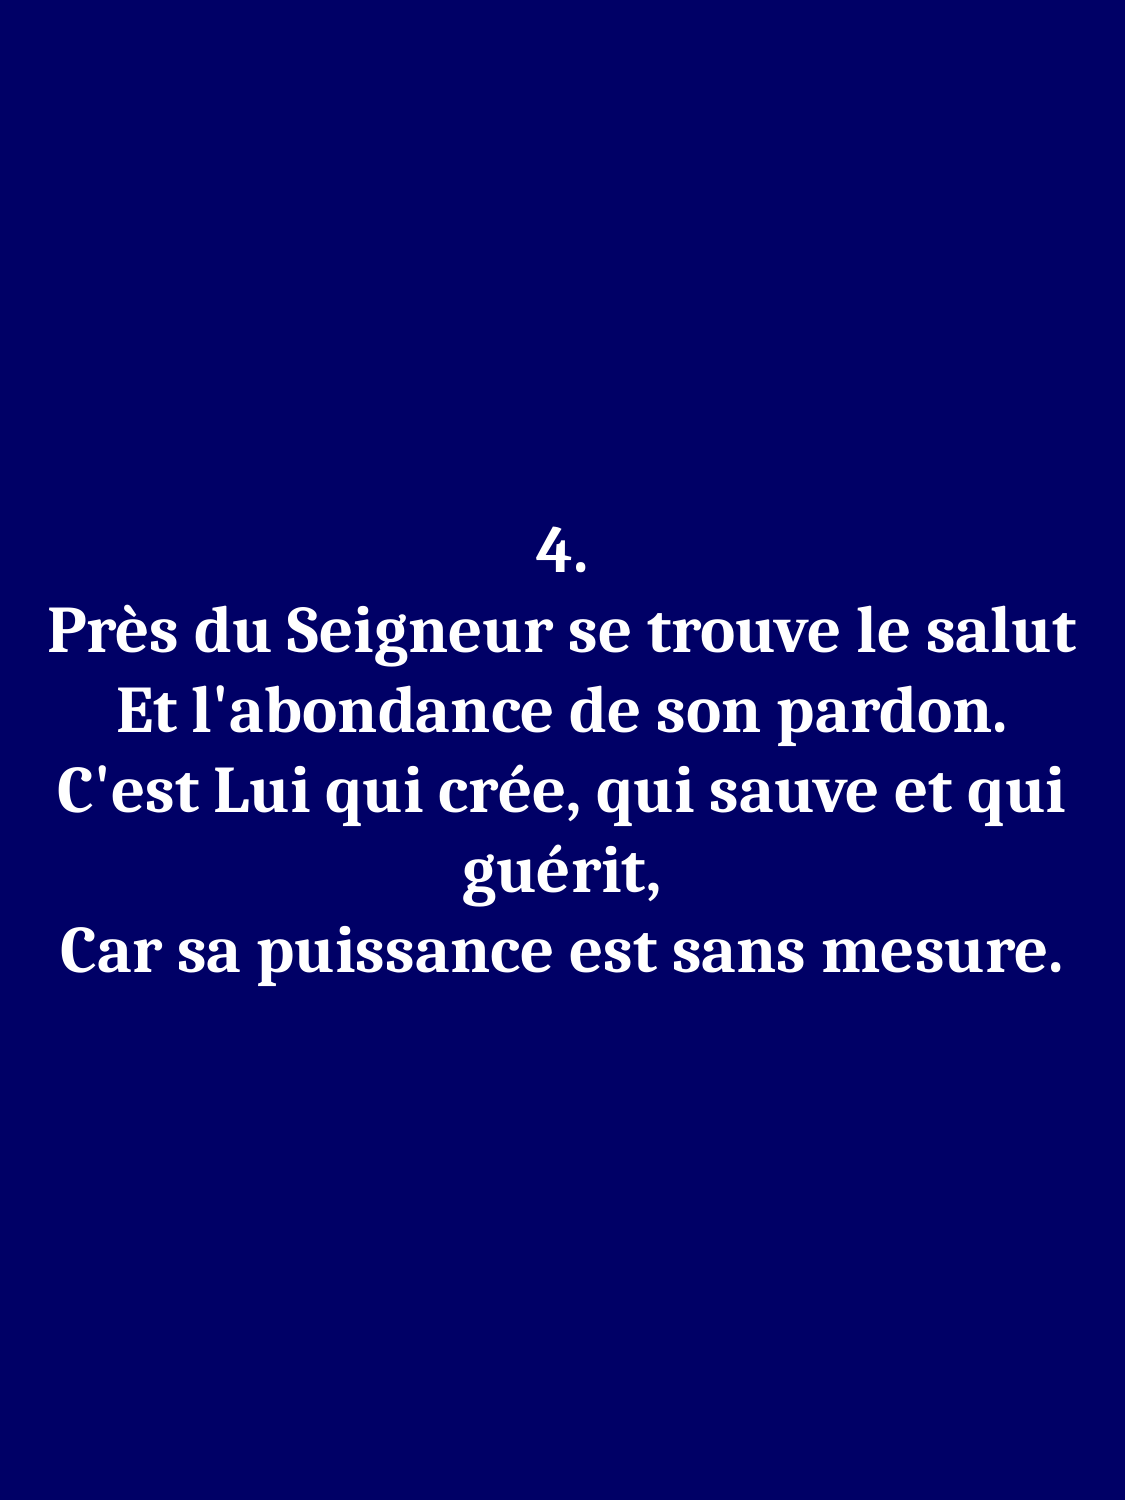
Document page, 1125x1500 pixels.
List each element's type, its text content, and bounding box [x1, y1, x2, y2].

text_box 4. Près du Seigneur se trouve le salut Et l'abondance de son pardon. C'est Lui qui crée, qui sauve et qui guérit, Car sa puissance est sans mesure. [0, 378, 1125, 1193]
